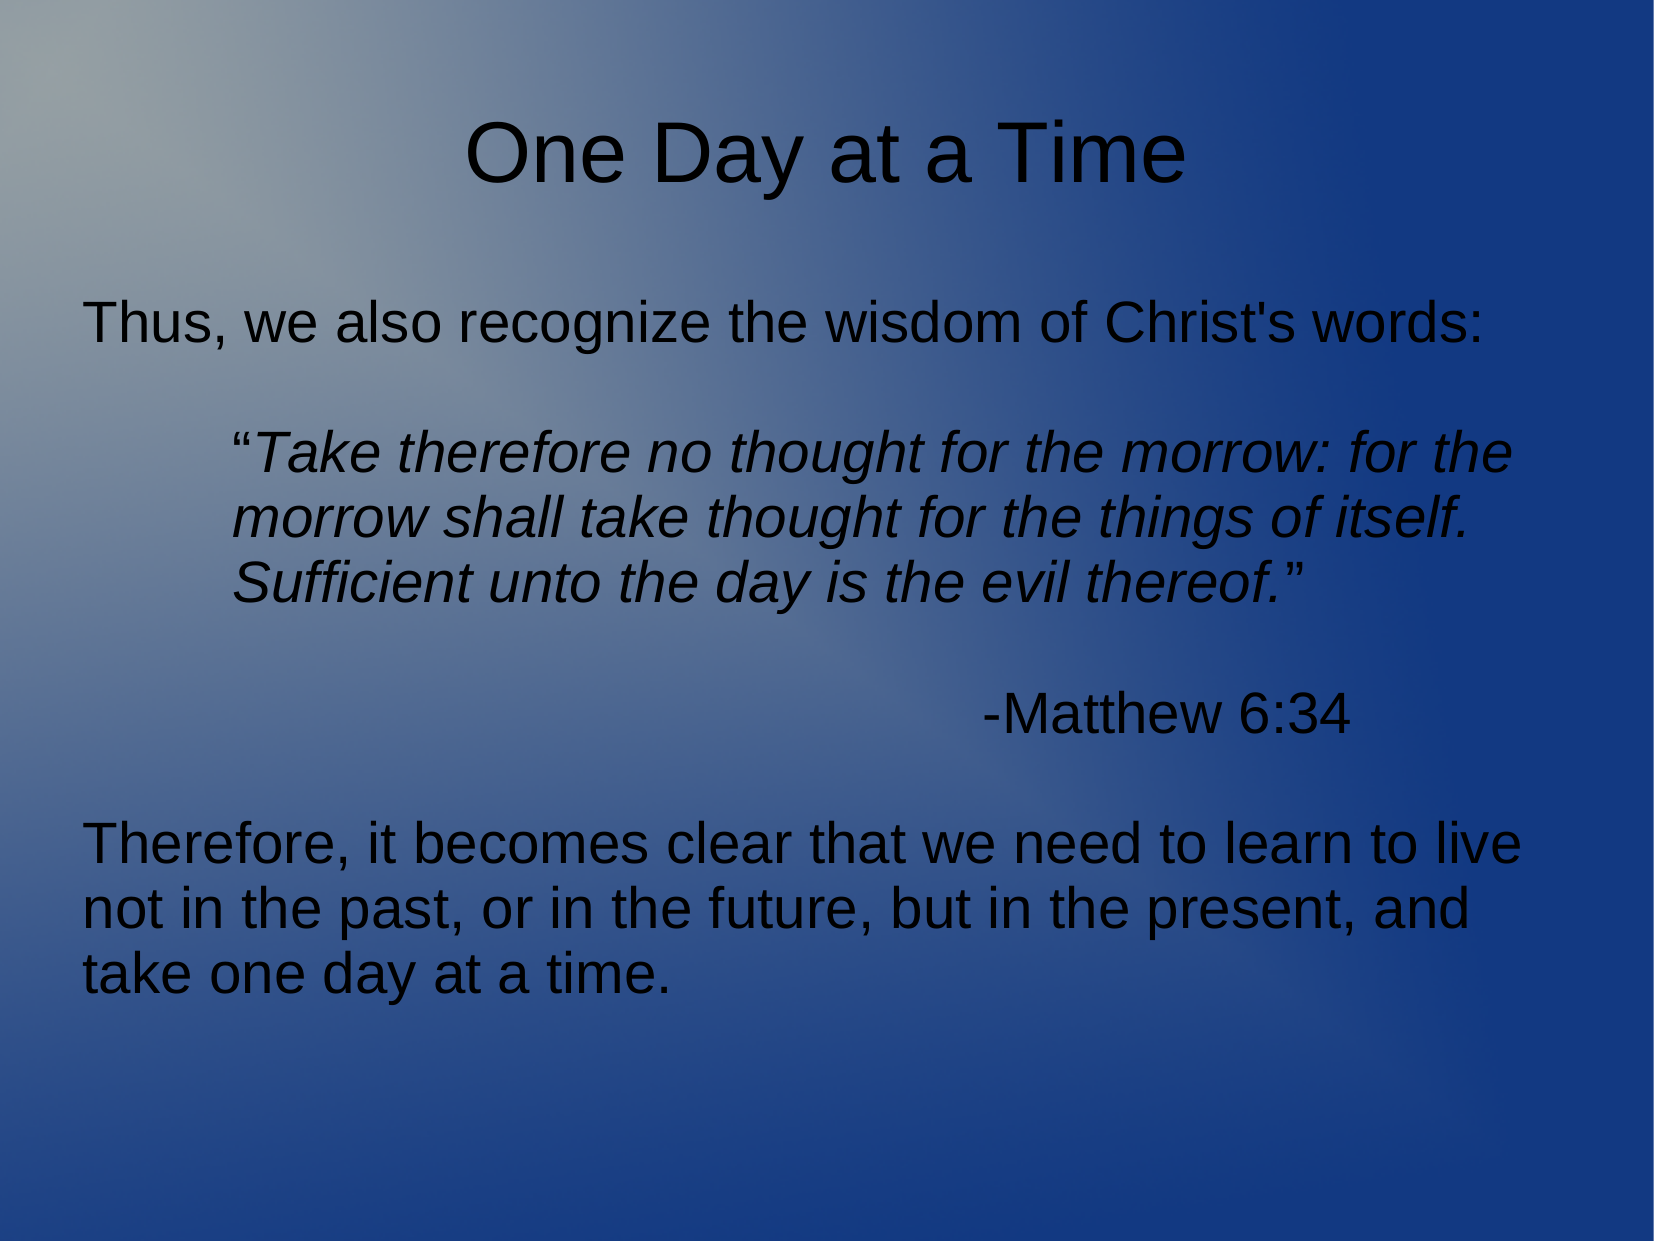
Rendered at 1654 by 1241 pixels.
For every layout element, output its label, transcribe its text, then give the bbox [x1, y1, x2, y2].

subtitle Thus, we also recognize the wisdom of Christ's words: “Take therefore no thought for the morrow: for the morrow shall take thought for the things of itself. Sufficient unto the day is the evil thereof.” -Matthew 6:34 Therefore, it becomes clear that we need to learn to live not in the past, or in the future, but in the present, and take one day at a time. [82, 290, 1571, 1241]
picture [0, 0, 1654, 1241]
title One Day at a Time [82, 49, 1571, 257]
